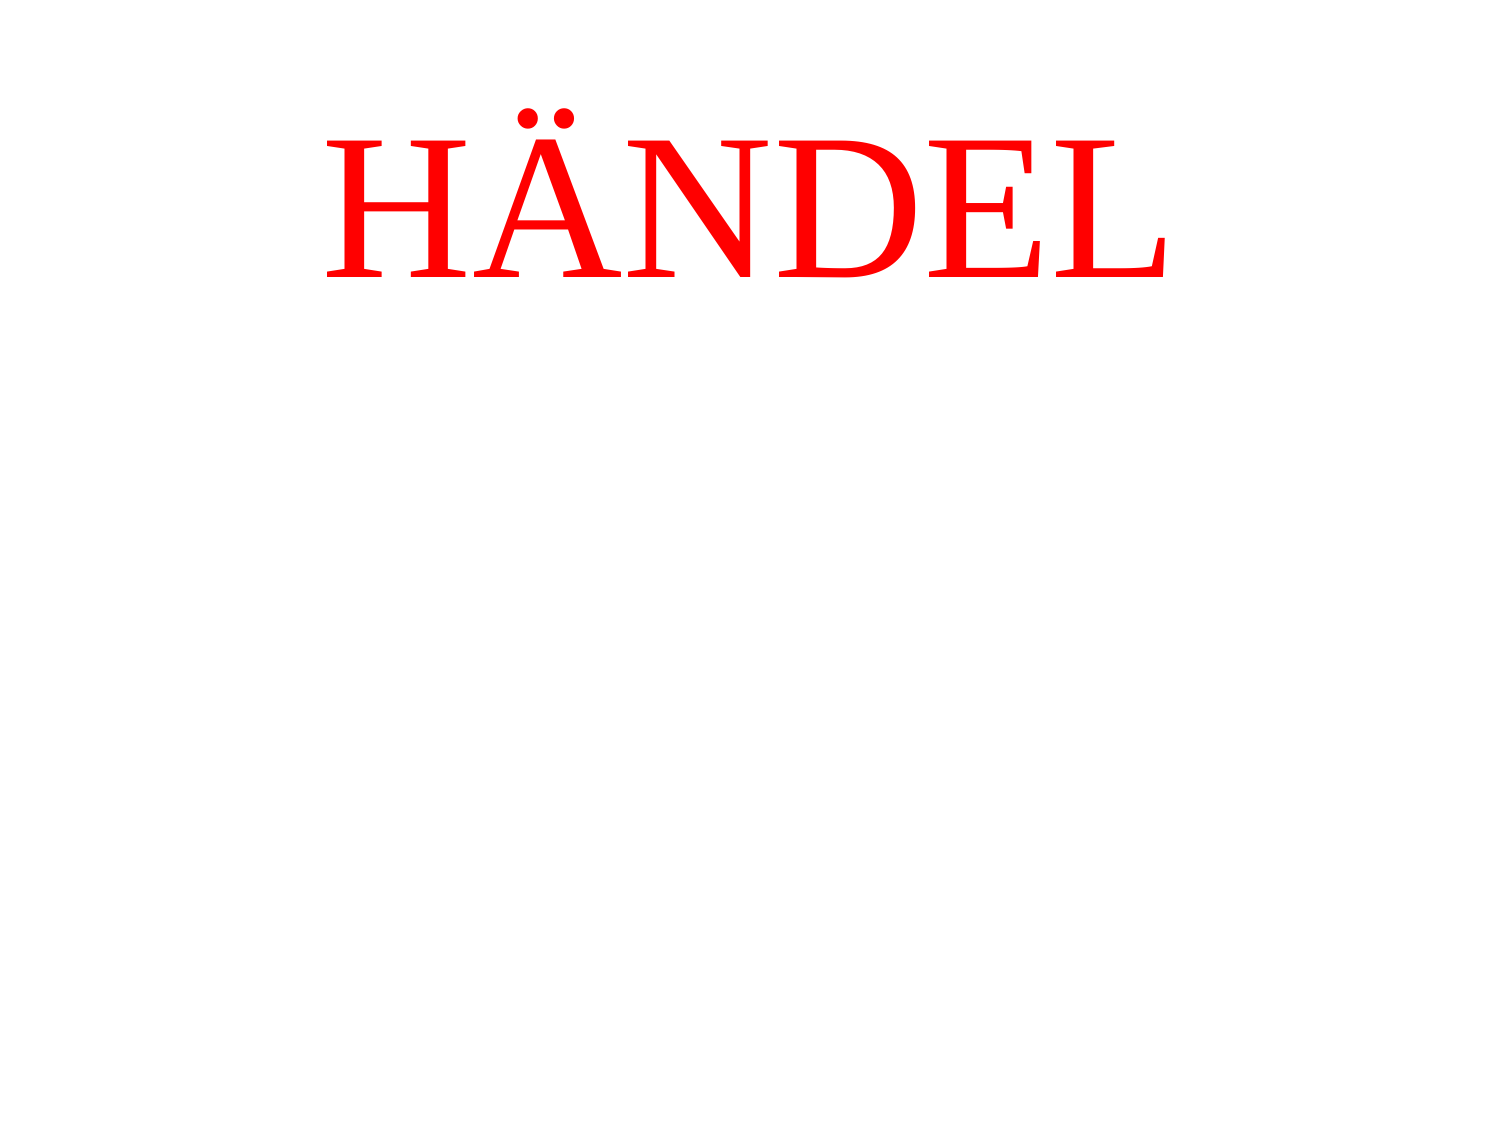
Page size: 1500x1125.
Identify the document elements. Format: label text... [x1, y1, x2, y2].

title HÄNDEL [112, 61, 1388, 327]
